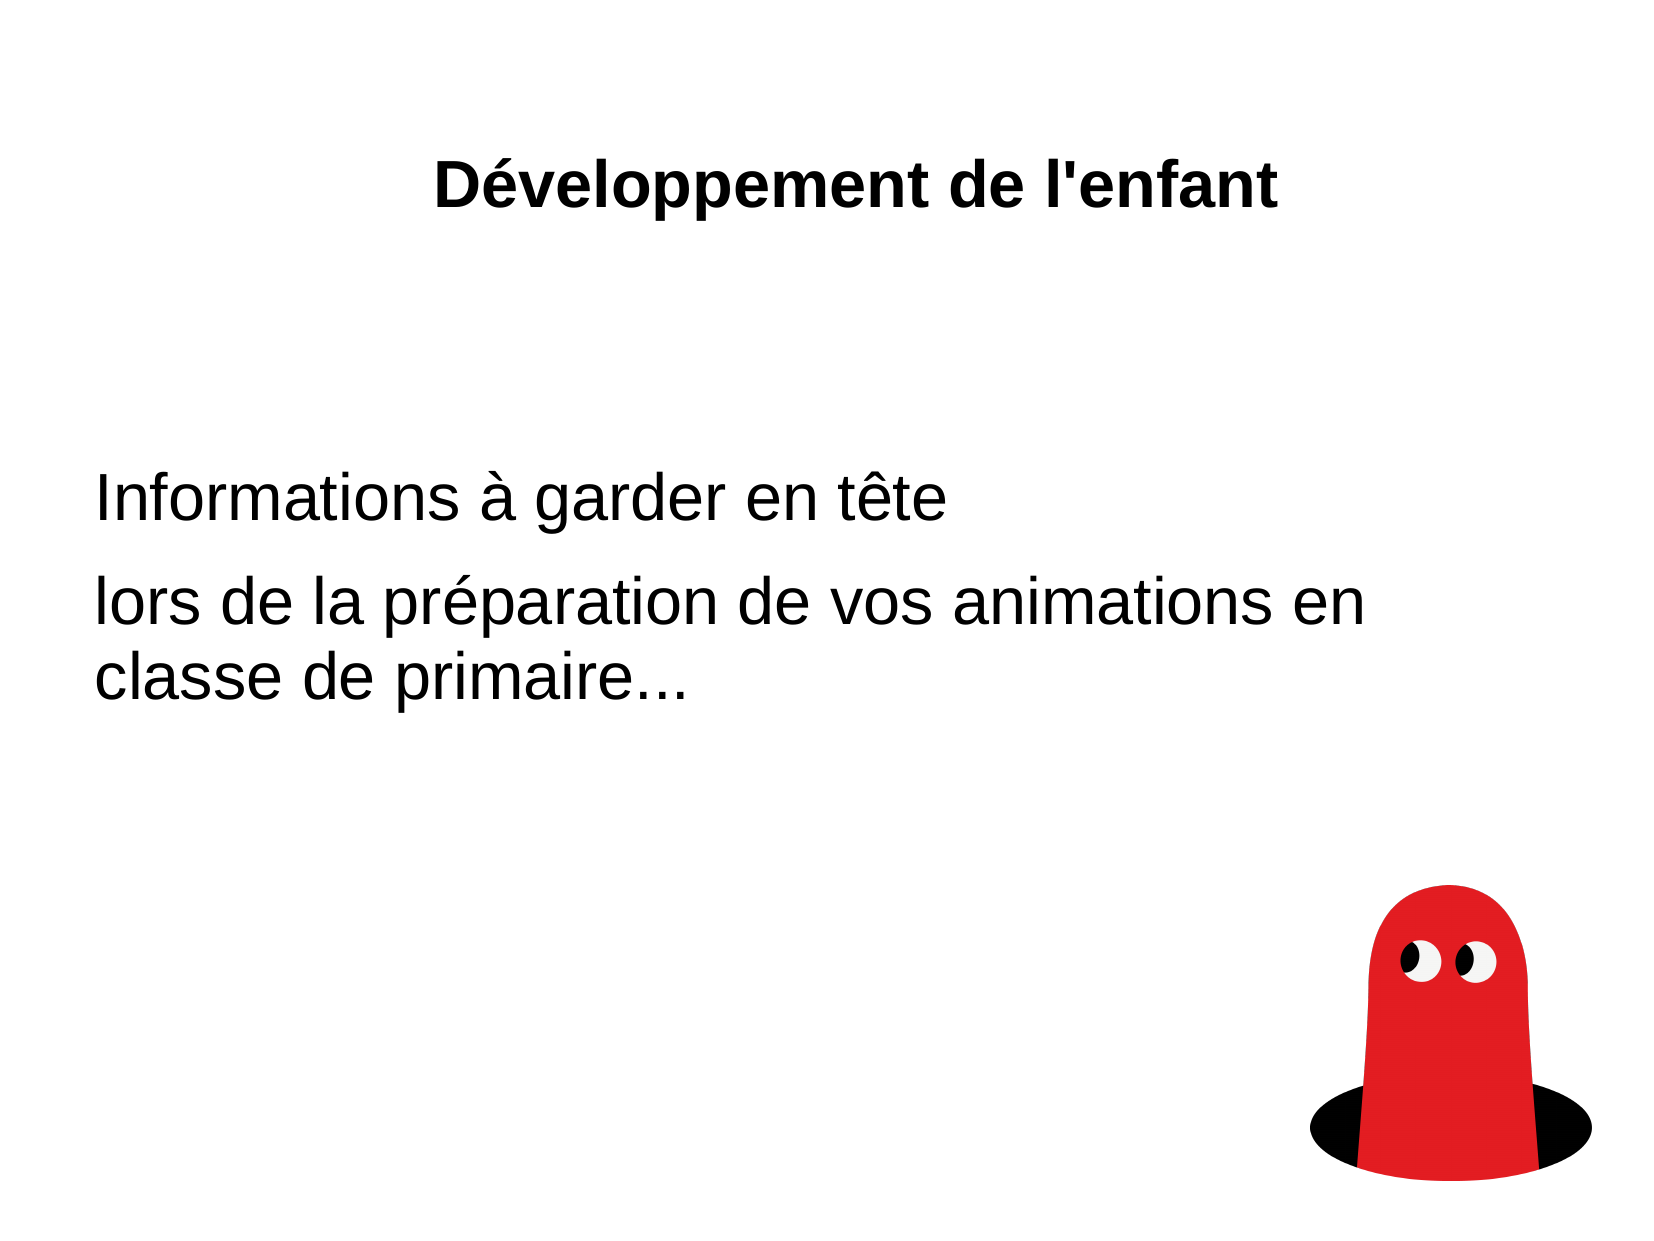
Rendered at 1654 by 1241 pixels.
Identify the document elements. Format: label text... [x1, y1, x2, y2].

picture [1310, 885, 1592, 1182]
list Développement de l'enfant Informations à garder en tête lors de la préparation de vos animations en classe de primaire... [94, 147, 1548, 491]
